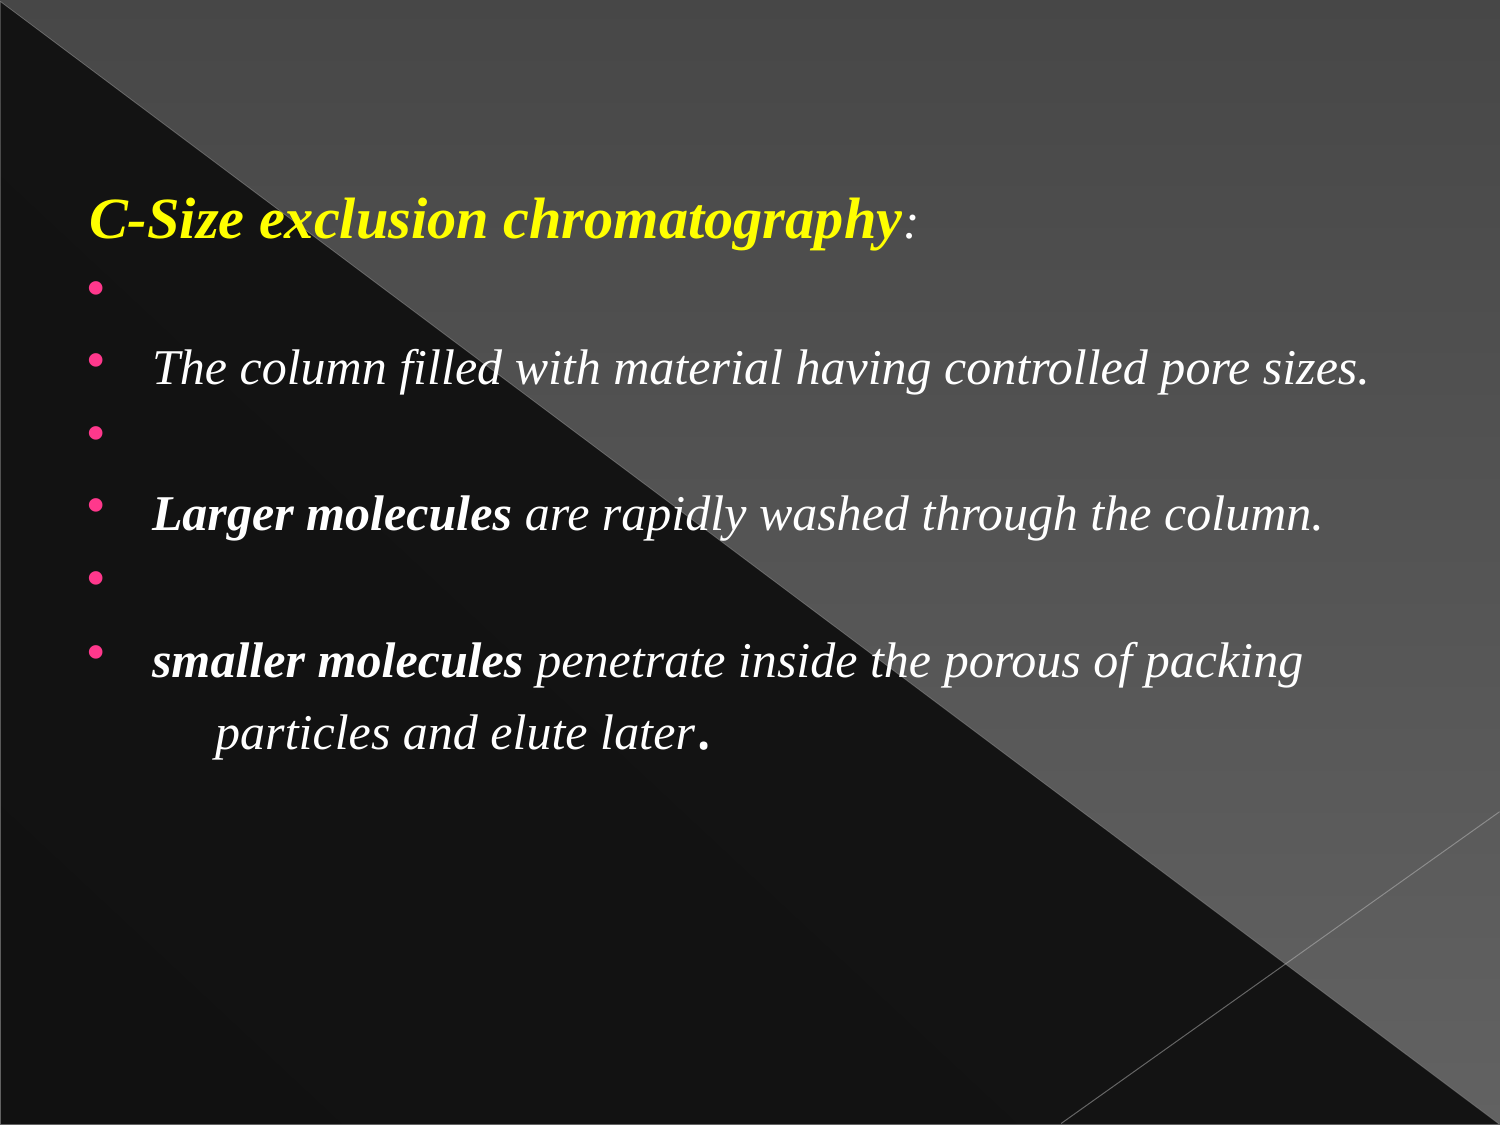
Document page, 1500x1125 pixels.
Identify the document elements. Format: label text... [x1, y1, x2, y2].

list C-Size exclusion chromatography: The column filled with material having controlled pore sizes. Larger molecules are rapidly washed through the column. smaller molecules penetrate inside the porous of packing particles and elute later. [53, 172, 1400, 923]
